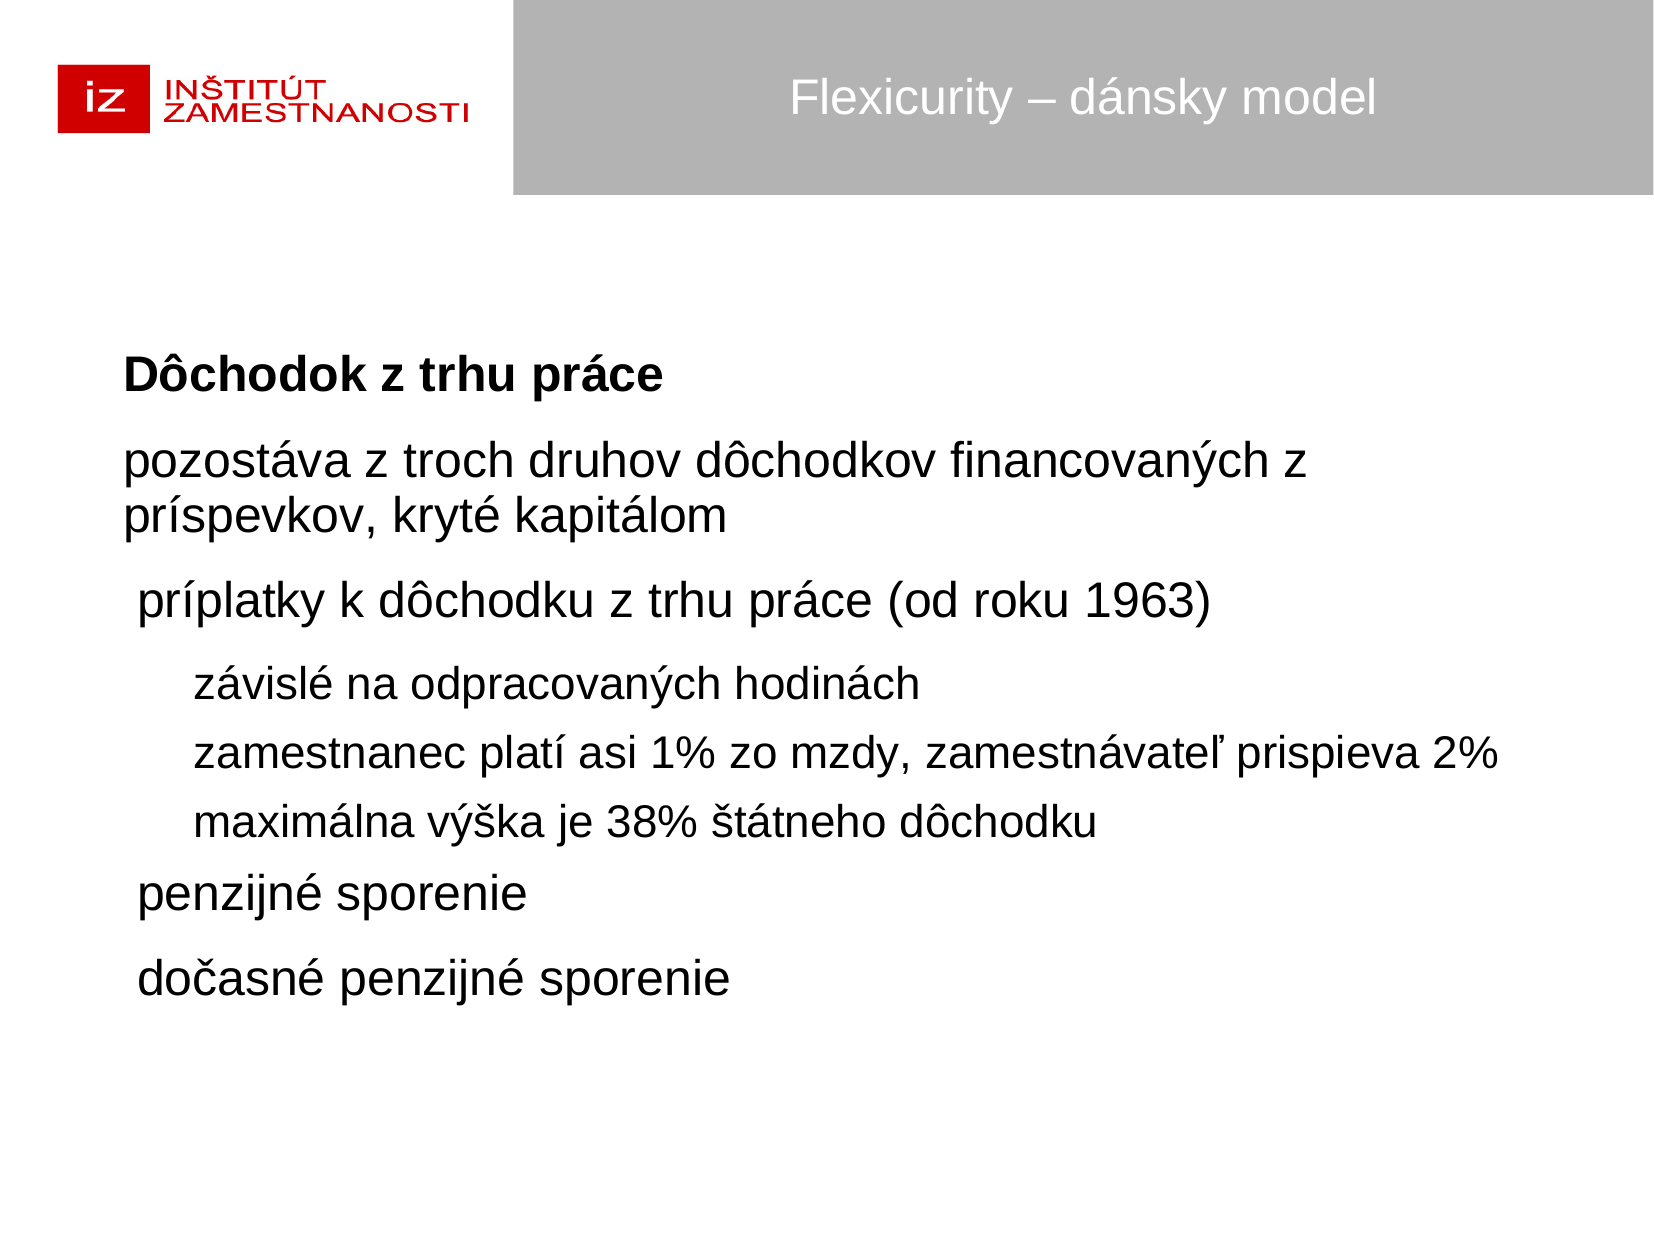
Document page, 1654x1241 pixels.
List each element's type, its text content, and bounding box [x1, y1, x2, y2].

picture [6, 5, 513, 189]
list Dôchodok z trhu práce pozostáva z troch druhov dôchodkov financovaných z príspevkov, kryté kapitálom príplatky k dôchodku z trhu práce (od roku 1963) závislé na odpracovaných hodinách zamestnanec platí asi 1% zo mzdy, zamestnávateľ prispieva 2% maximálna výška je 38% štátneho dôchodku penzijné sporenie dočasné penzijné sporenie [123, 346, 1536, 1214]
text_box [0, 0, 1654, 196]
text_box Flexicurity – dánsky model [513, 0, 1654, 195]
